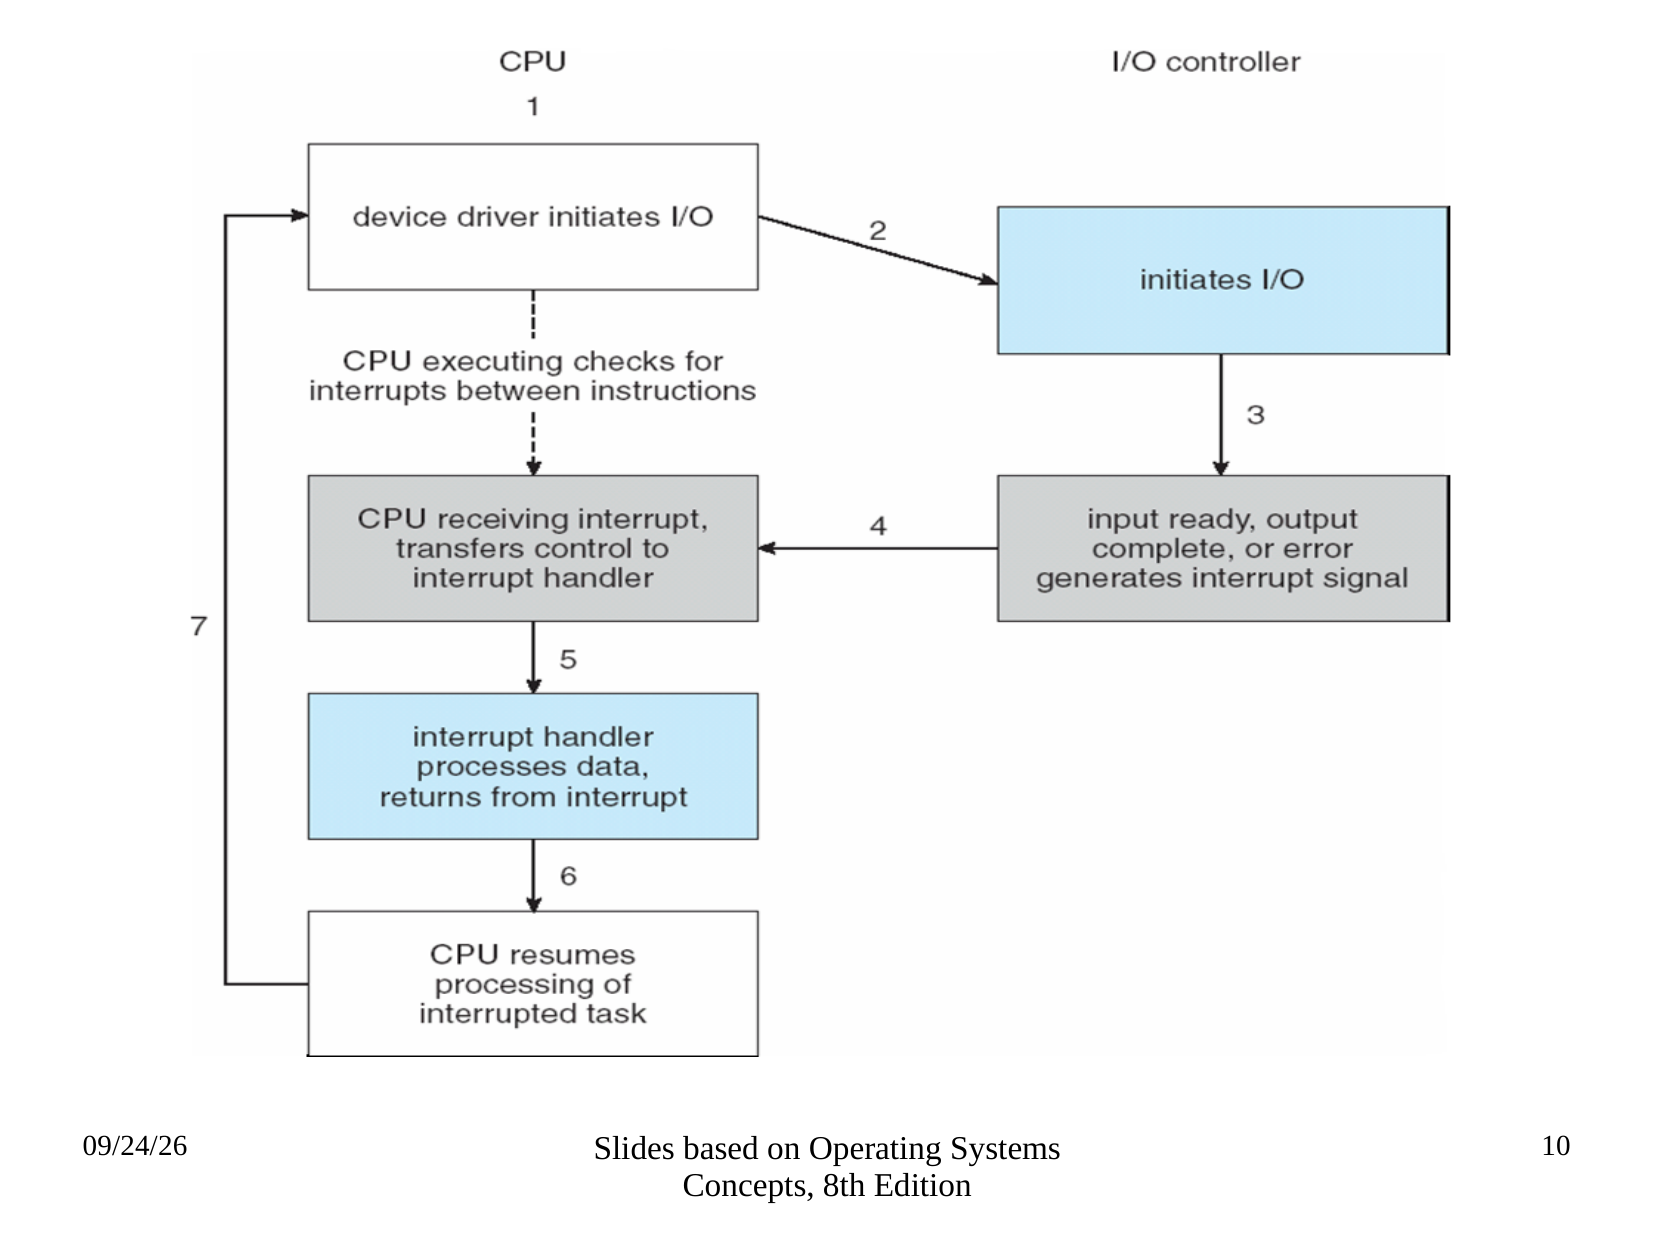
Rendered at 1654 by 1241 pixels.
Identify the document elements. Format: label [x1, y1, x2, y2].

picture [190, 47, 1452, 1057]
